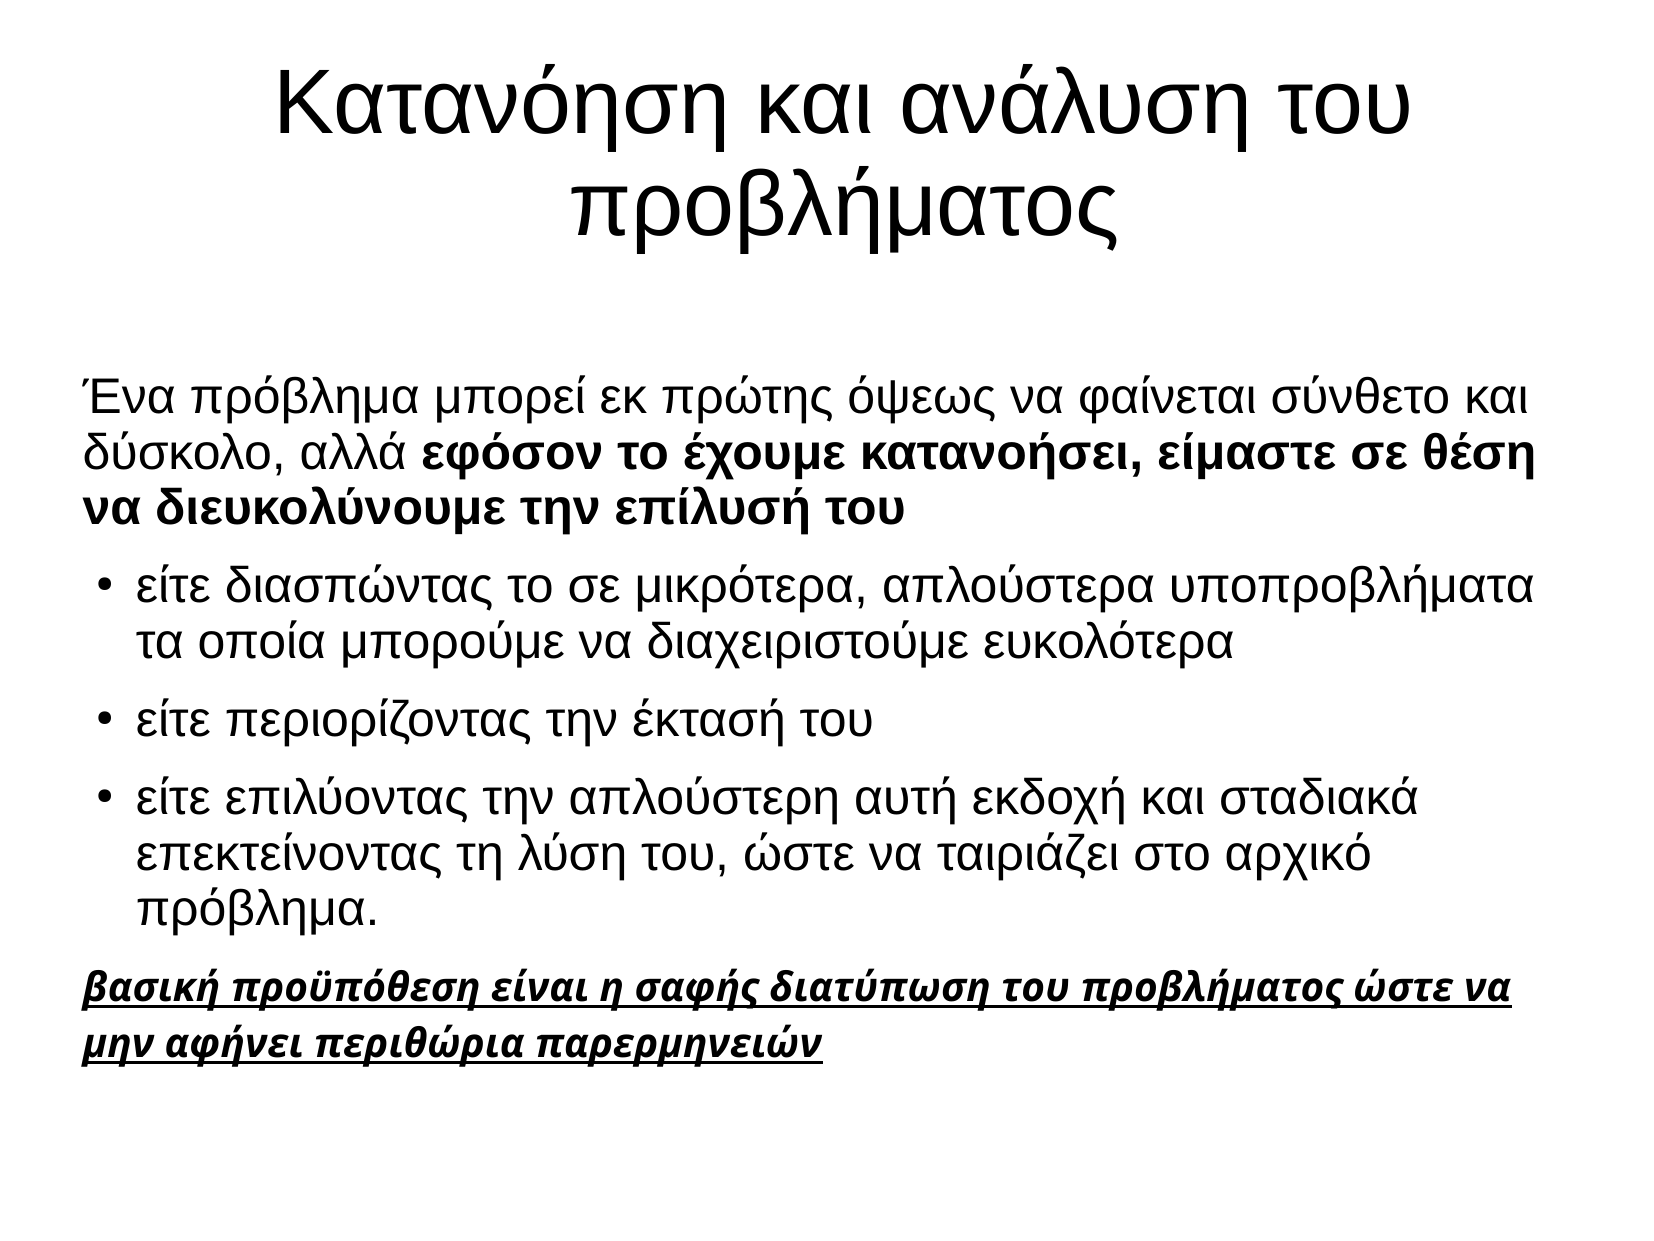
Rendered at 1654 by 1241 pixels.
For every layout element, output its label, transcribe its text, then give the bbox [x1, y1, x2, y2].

list Ένα πρόβλημα μπορεί εκ πρώτης όψεως να φαίνεται σύνθετο και δύσκολο, αλλά εφόσον το έχουμε κατανοήσει, είμαστε σε θέση να διευκολύνουμε την επίλυσή του είτε διασπώντας το σε μικρότερα, απλούστερα υποπροβλήματα τα οποία μπορούμε να διαχειριστούμε ευκολότερα είτε περιορίζοντας την έκτασή του είτε επιλύοντας την απλούστερη αυτή εκδοχή και σταδιακά επεκτείνοντας τη λύση του, ώστε να ταιριάζει στο αρχικό πρόβλημα. βασική προϋπόθεση είναι η σαφής διατύπωση του προβλήματος ώστε να μην αφήνει περιθώρια παρερμηνειών [82, 290, 1571, 1123]
title Κατανόηση και ανάλυση του προβλήματος [82, 49, 1571, 257]
